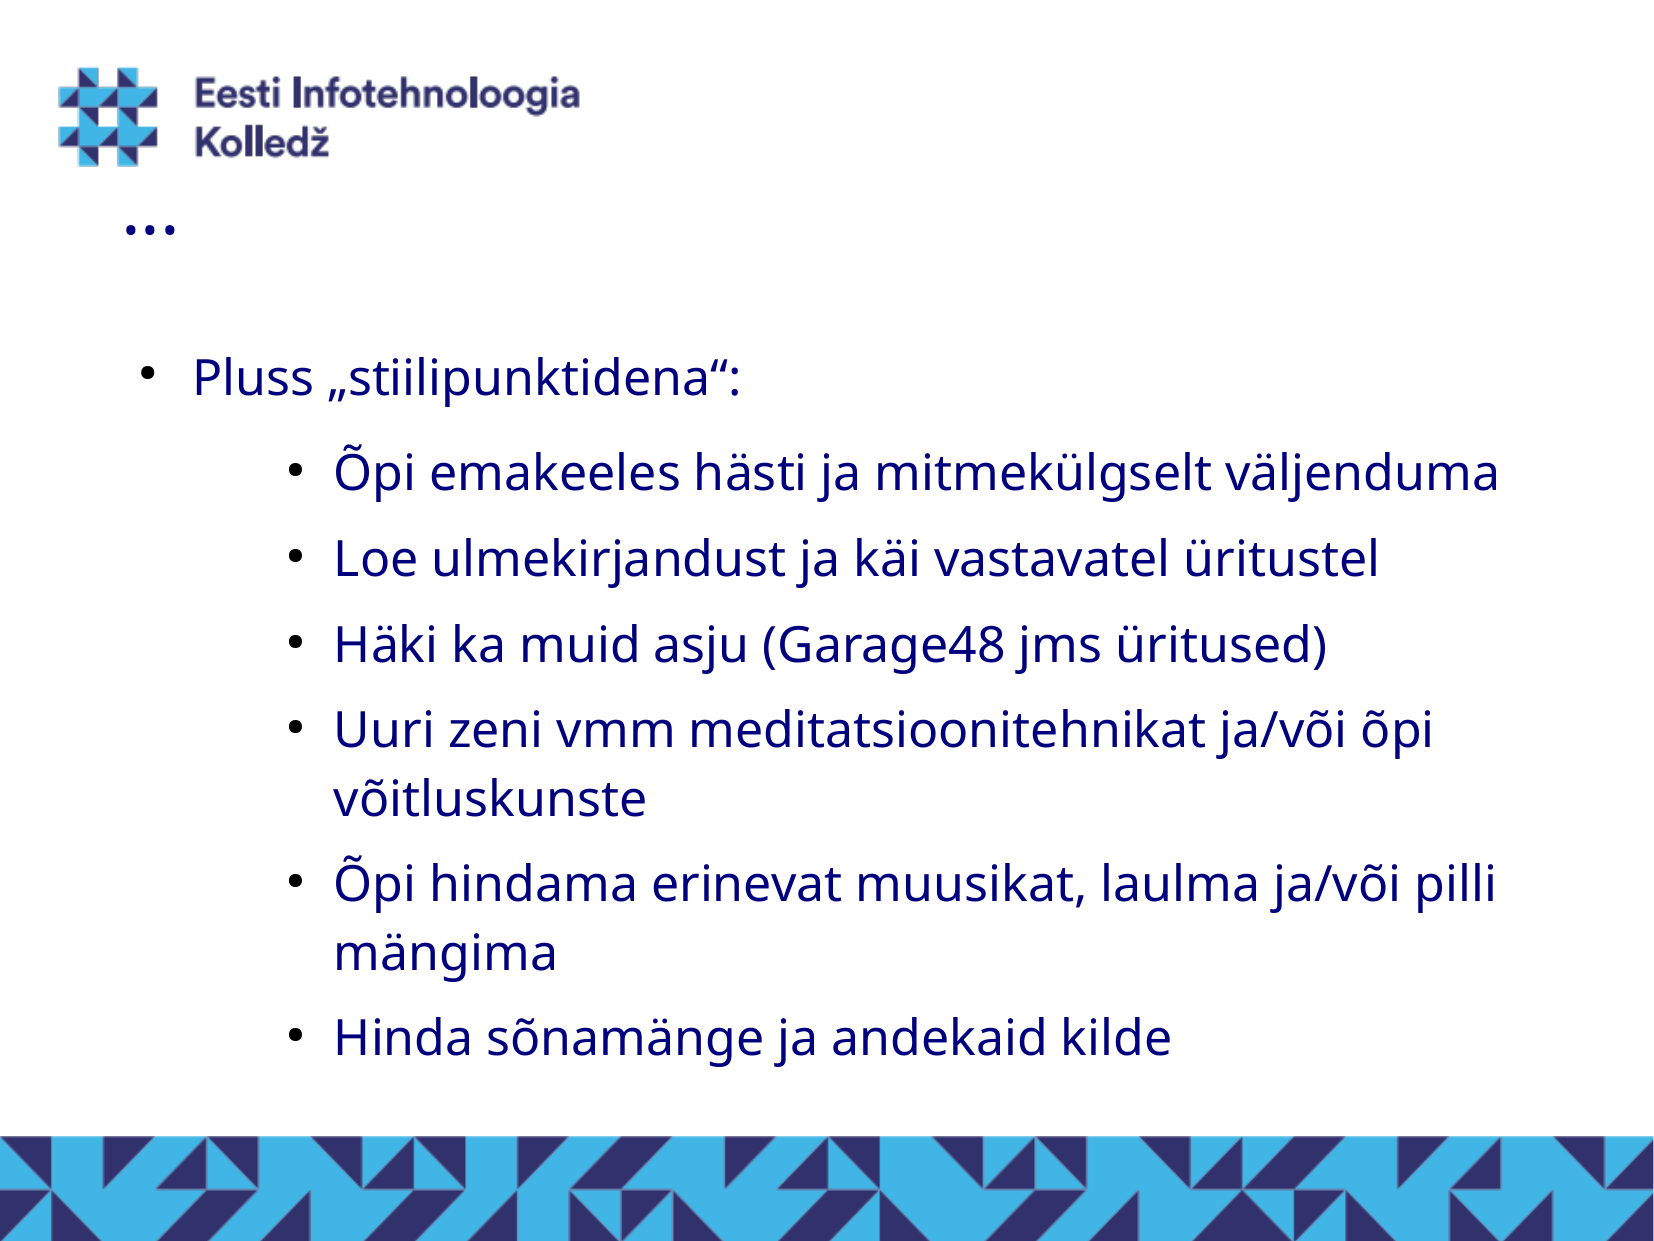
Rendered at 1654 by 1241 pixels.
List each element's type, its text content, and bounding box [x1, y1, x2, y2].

title ... [121, 102, 1534, 310]
list Pluss „stiilipunktidena“: Õpi emakeeles hästi ja mitmekülgselt väljenduma Loe ulmekirjandust ja käi vastavatel üritustel Häki ka muid asju (Garage48 jms üritused) Uuri zeni vmm meditatsioonitehnikat ja/või õpi võitluskunste Õpi hindama erinevat muusikat, laulma ja/või pilli mängima Hinda sõnamänge ja andekaid kilde [121, 344, 1534, 1224]
